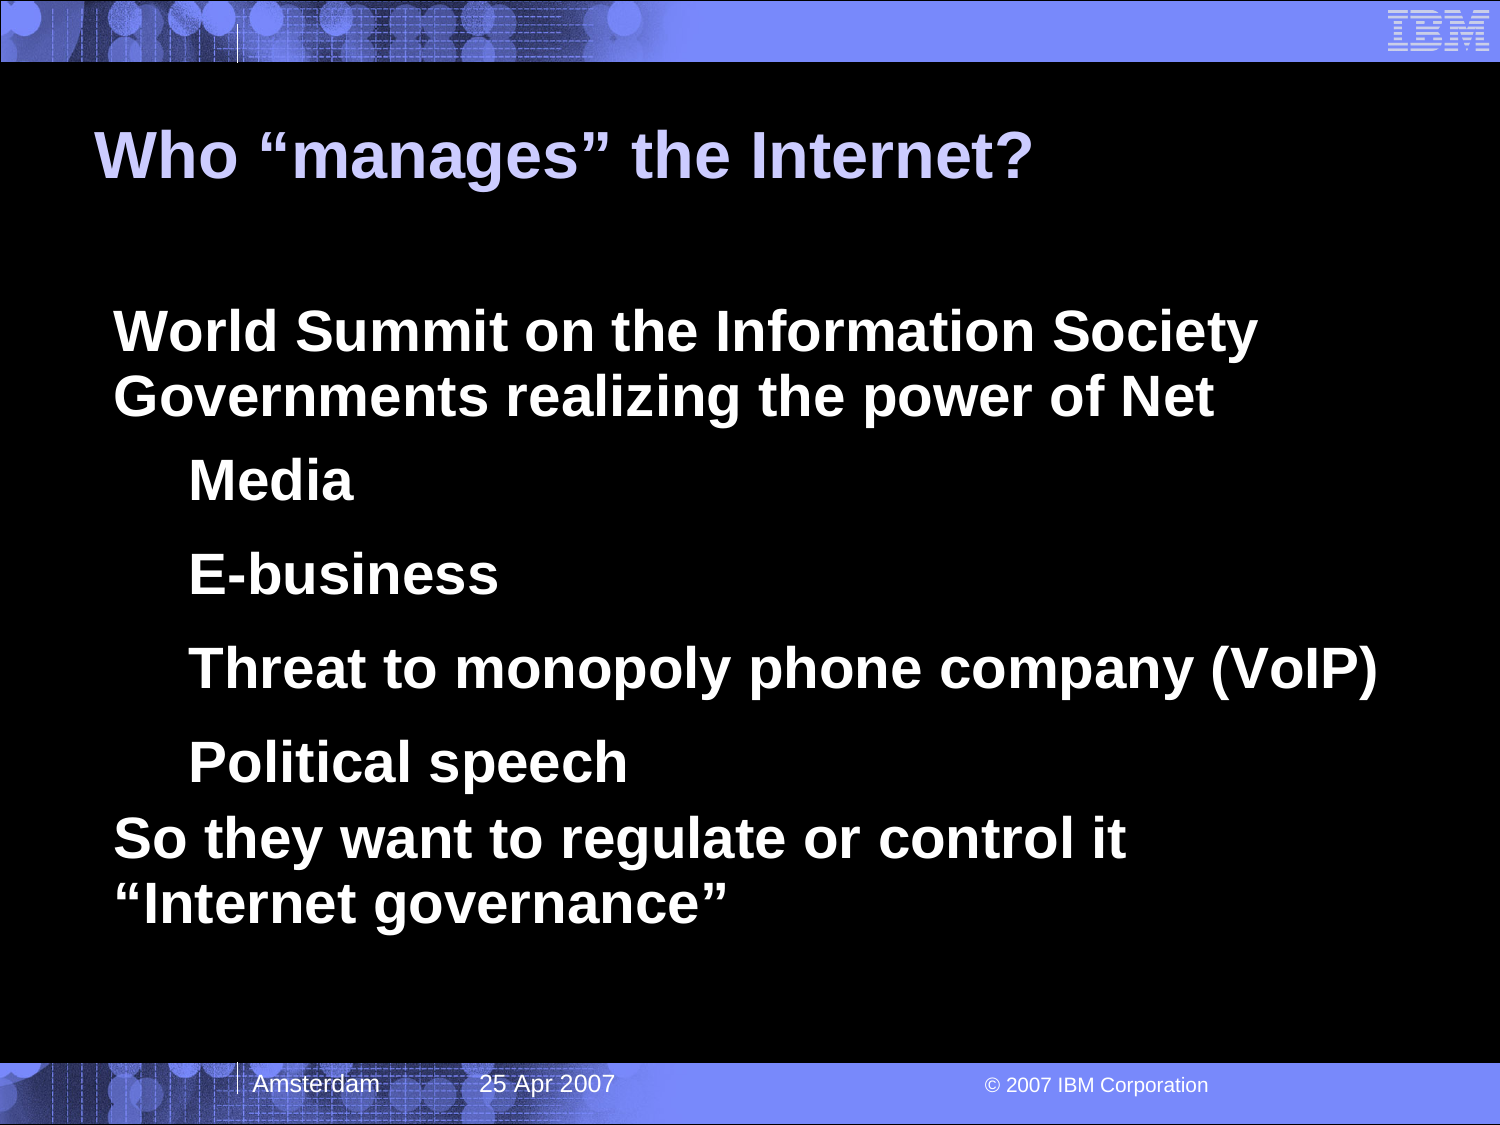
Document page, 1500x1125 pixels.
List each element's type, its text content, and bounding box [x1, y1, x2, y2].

picture [1, 1, 1500, 62]
picture [0, 1063, 1500, 1124]
list World Summit on the Information Society Governments realizing the power of Net Media E-business Threat to monopoly phone company (VoIP) Political speech So they want to regulate or control it “Internet governance” [99, 291, 1500, 1037]
title Who “manages” the Internet? [79, 116, 1433, 205]
